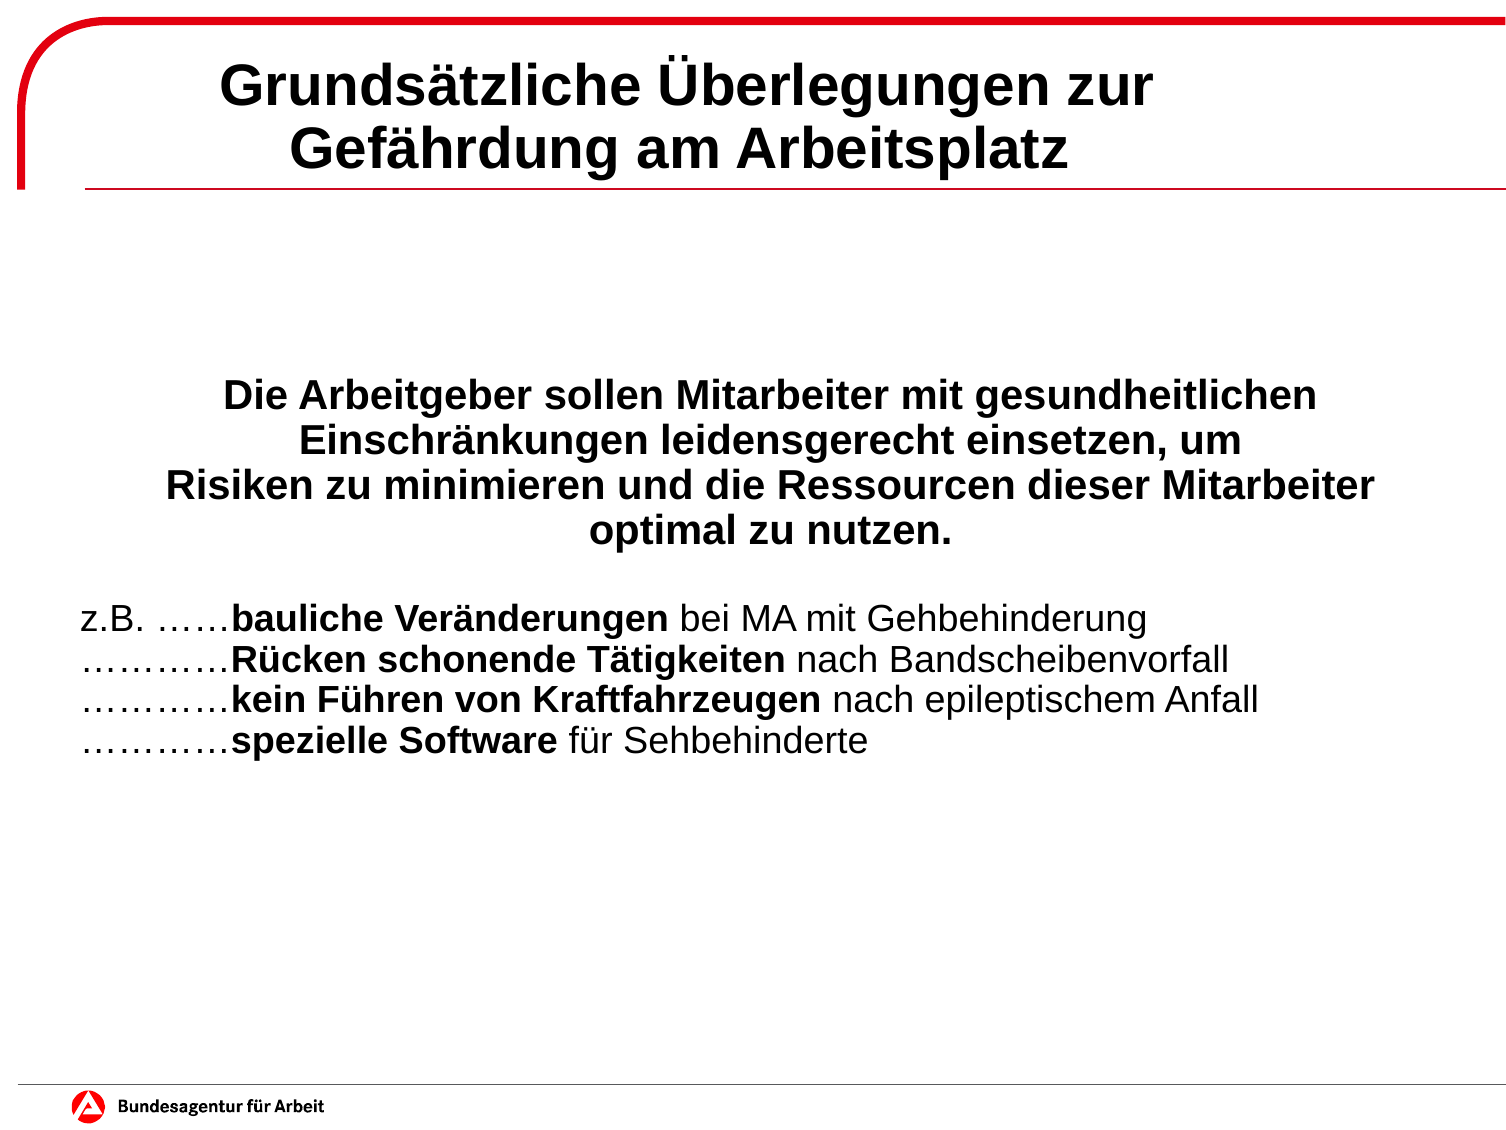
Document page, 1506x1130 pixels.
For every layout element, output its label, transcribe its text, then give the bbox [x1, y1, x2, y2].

text_box Die Arbeitgeber sollen Mitarbeiter mit gesundheitlichen Einschränkungen leidensgerecht einsetzen, um Risiken zu minimieren und die Ressourcen dieser Mitarbeiter optimal zu nutzen. z.B. ……bauliche Veränderungen bei MA mit Gehbehinderung …………Rücken schonende Tätigkeiten nach Bandscheibenvorfall …………kein Führen von Kraftfahrzeugen nach epileptischem Anfall …………spezielle Software für Sehbehinderte [65, 365, 1477, 901]
text_box Grundsätzliche Überlegungen zur Gefährdung am Arbeitsplatz [148, 55, 1228, 182]
